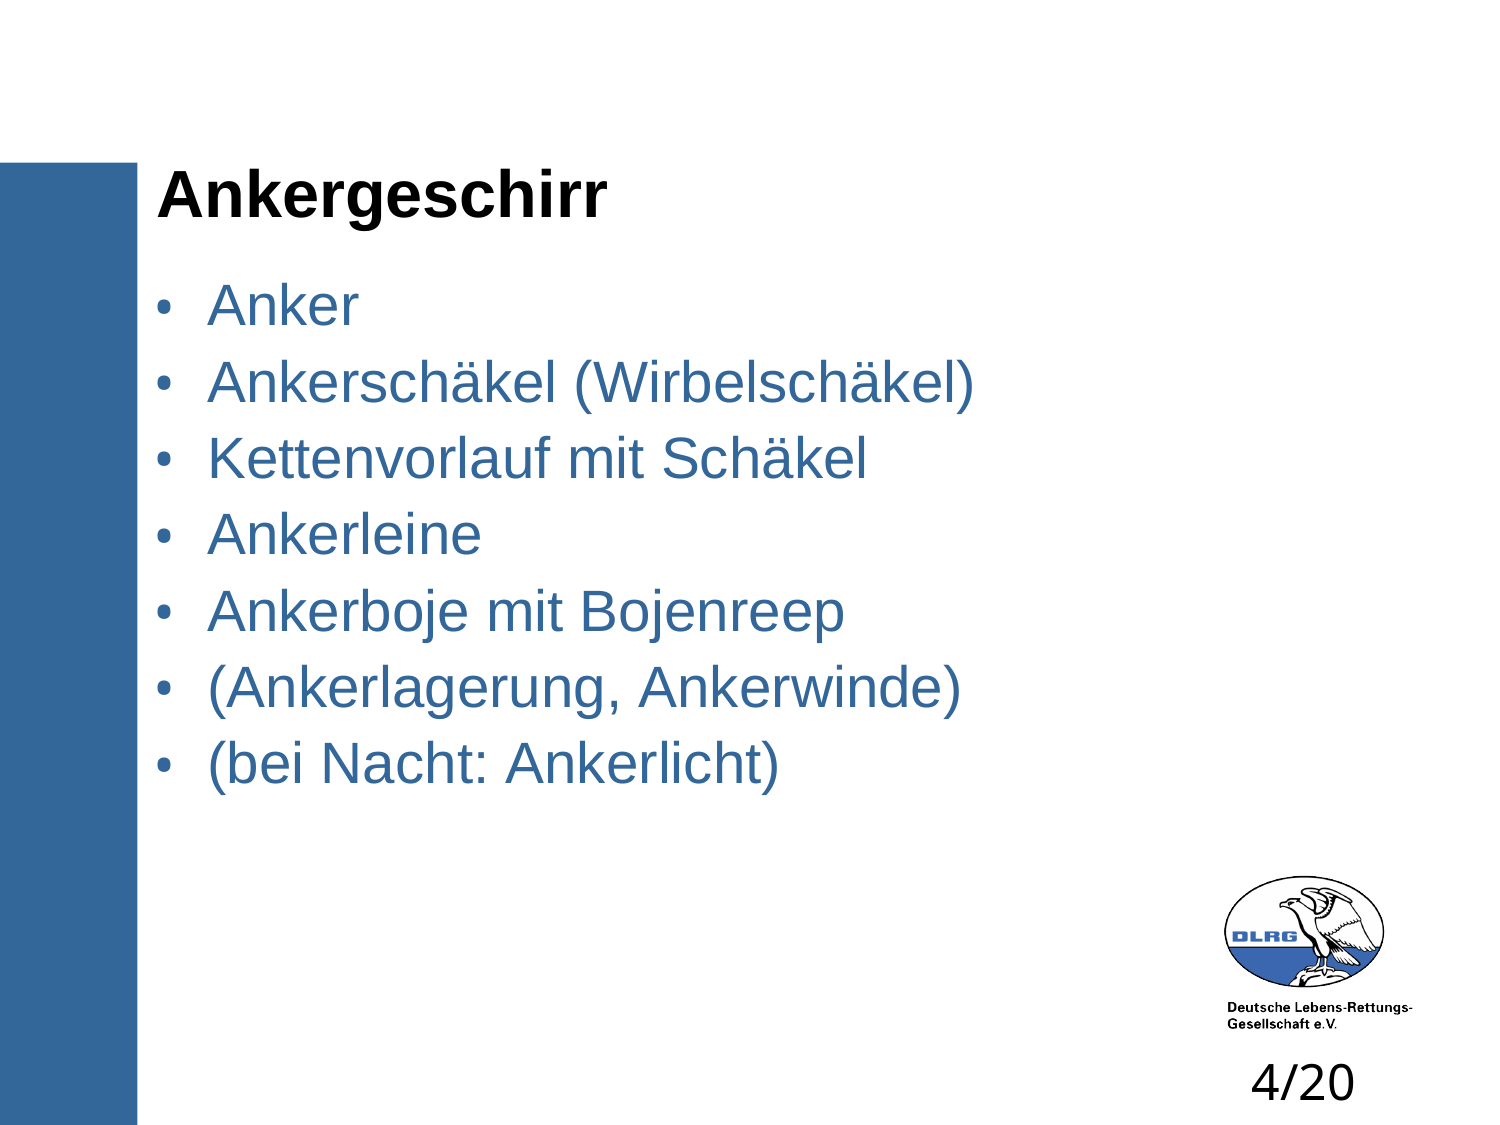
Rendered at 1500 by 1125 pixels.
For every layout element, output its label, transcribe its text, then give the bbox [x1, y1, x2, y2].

text_box <Nummer>/20 [1237, 1055, 1500, 1125]
list Anker Ankerschäkel (Wirbelschäkel) Kettenvorlauf mit Schäkel Ankerleine Ankerboje mit Bojenreep (Ankerlagerung, Ankerwinde) (bei Nacht: Ankerlicht) [153, 271, 1429, 876]
title Ankergeschirr [156, 115, 1432, 277]
picture [1224, 876, 1413, 1030]
